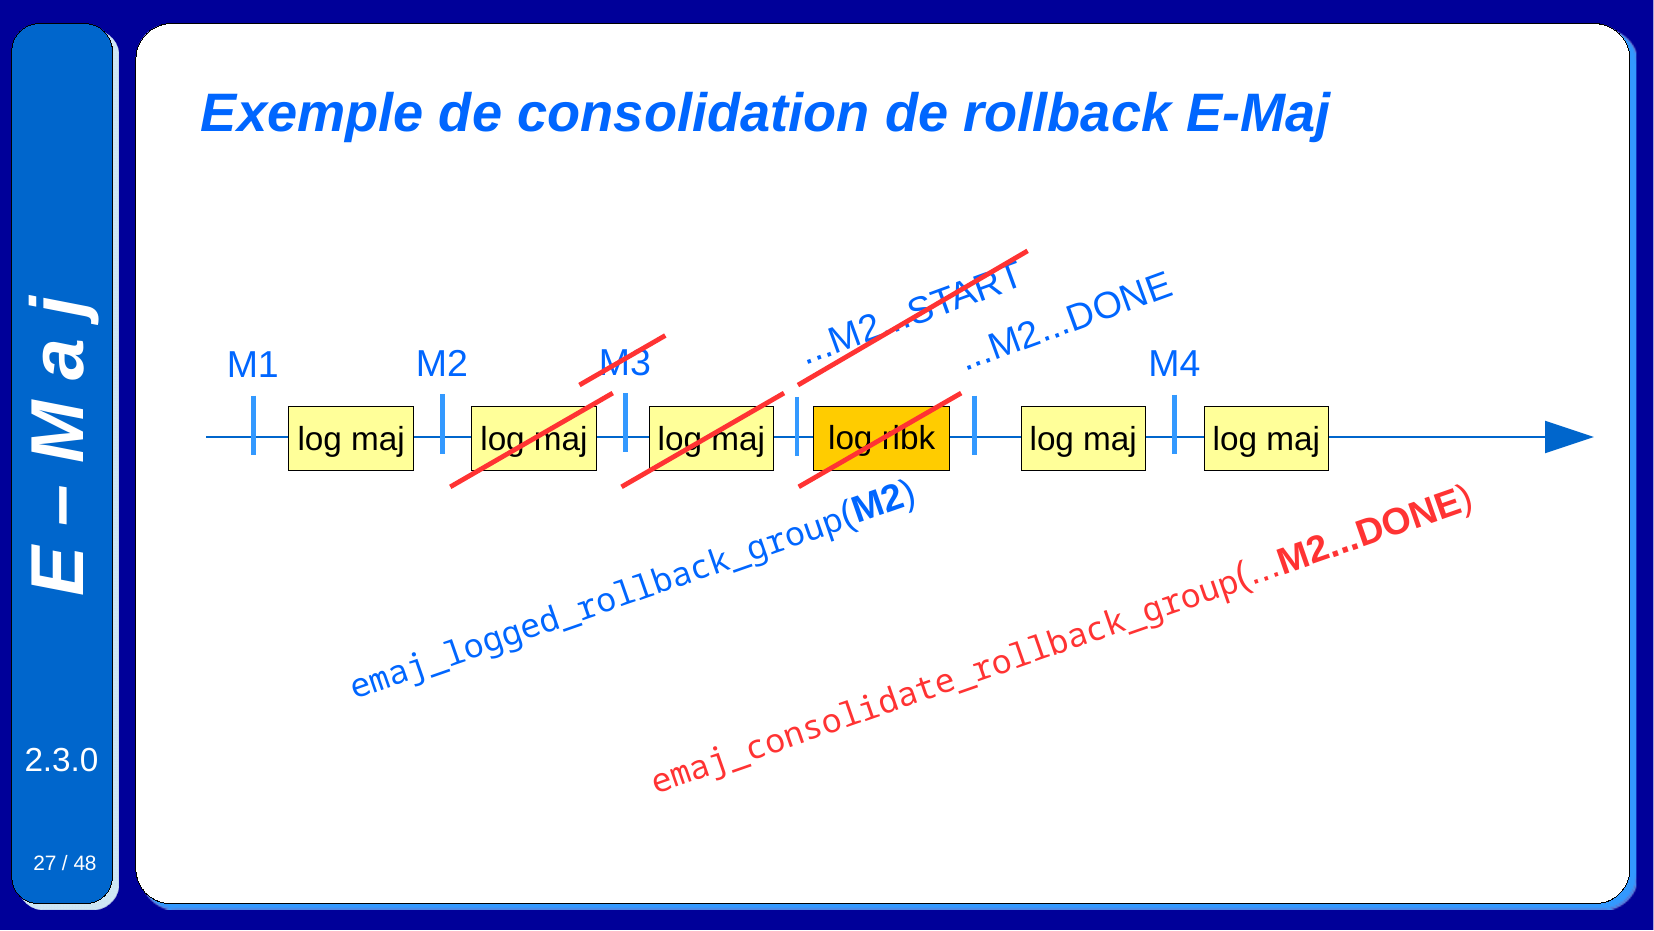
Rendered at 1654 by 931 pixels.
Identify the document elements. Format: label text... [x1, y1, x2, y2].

text_box log maj [1021, 406, 1146, 471]
text_box emaj_consolidate_rollback_group(...M2...DONE) [627, 462, 1499, 825]
text_box log maj [1204, 406, 1329, 471]
text_box log rlbk [833, 406, 950, 471]
text_box M1 [212, 336, 294, 394]
text_box log maj [471, 406, 583, 471]
text_box emaj_logged_rollback_group(M2) [326, 471, 941, 731]
text_box M4 [1133, 335, 1216, 393]
text_box ...M2...DONE [937, 250, 1195, 391]
text_box ...M2...START [777, 241, 1046, 383]
title Exemple de consolidation de rollback E-Maj [200, 34, 1575, 191]
text_box M3 [584, 334, 661, 379]
text_box M3 [584, 339, 666, 392]
text_box M2 [401, 335, 483, 393]
text_box log rlbk [813, 406, 932, 471]
text_box log maj [649, 406, 755, 467]
text_box log maj [656, 406, 774, 471]
text_box log maj [288, 406, 414, 471]
text_box log maj [485, 406, 597, 471]
